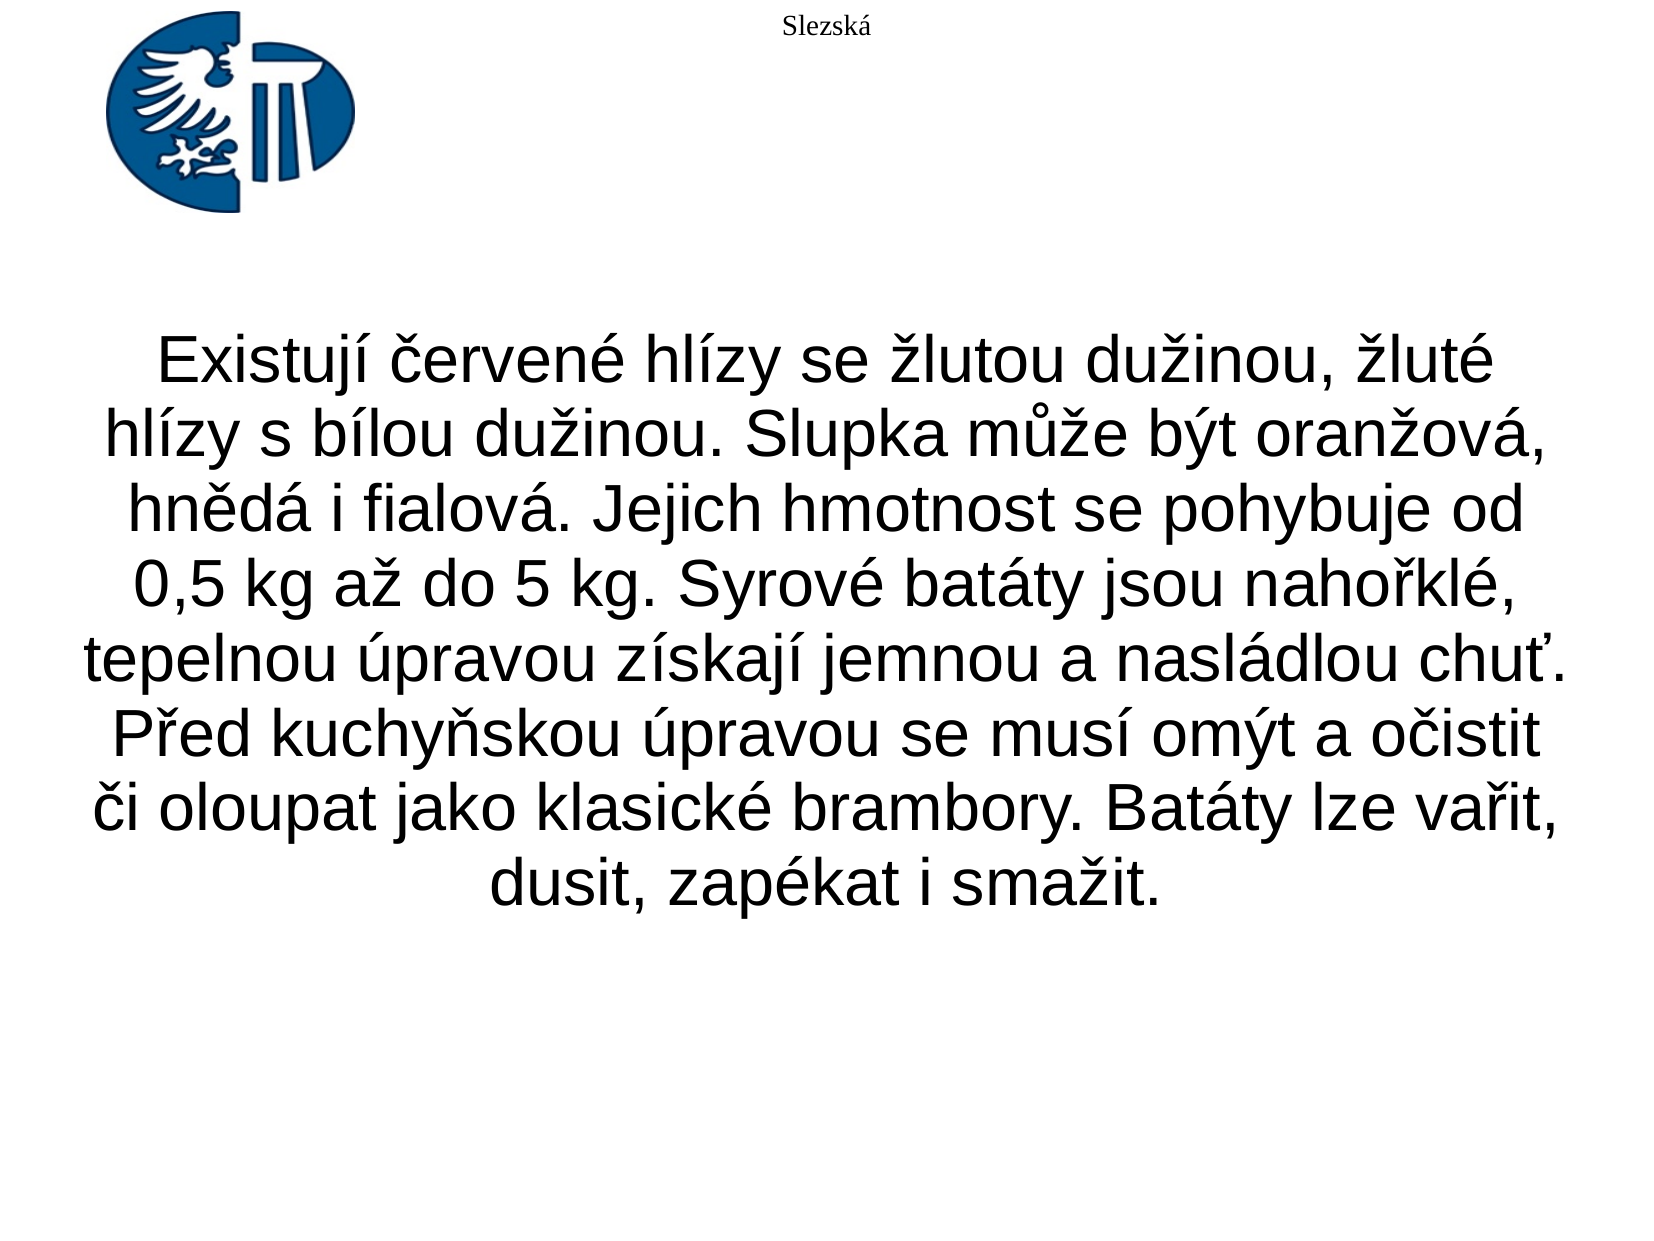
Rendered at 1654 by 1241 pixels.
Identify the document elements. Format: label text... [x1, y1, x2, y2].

picture [106, 11, 355, 89]
subtitle Existují červené hlízy se žlutou dužinou, žluté hlízy s bílou dužinou. Slupka může být oranžová, hnědá i fialová. Jejich hmotnost se pohybuje od 0,5 kg až do 5 kg. Syrové batáty jsou nahořklé, tepelnou úpravou získají jemnou a nasládlou chuť. Před kuchyňskou úpravou se musí omýt a očistit či oloupat jako klasické brambory. Batáty lze vařit, dusit, zapékat i smažit. [82, 89, 1571, 1152]
